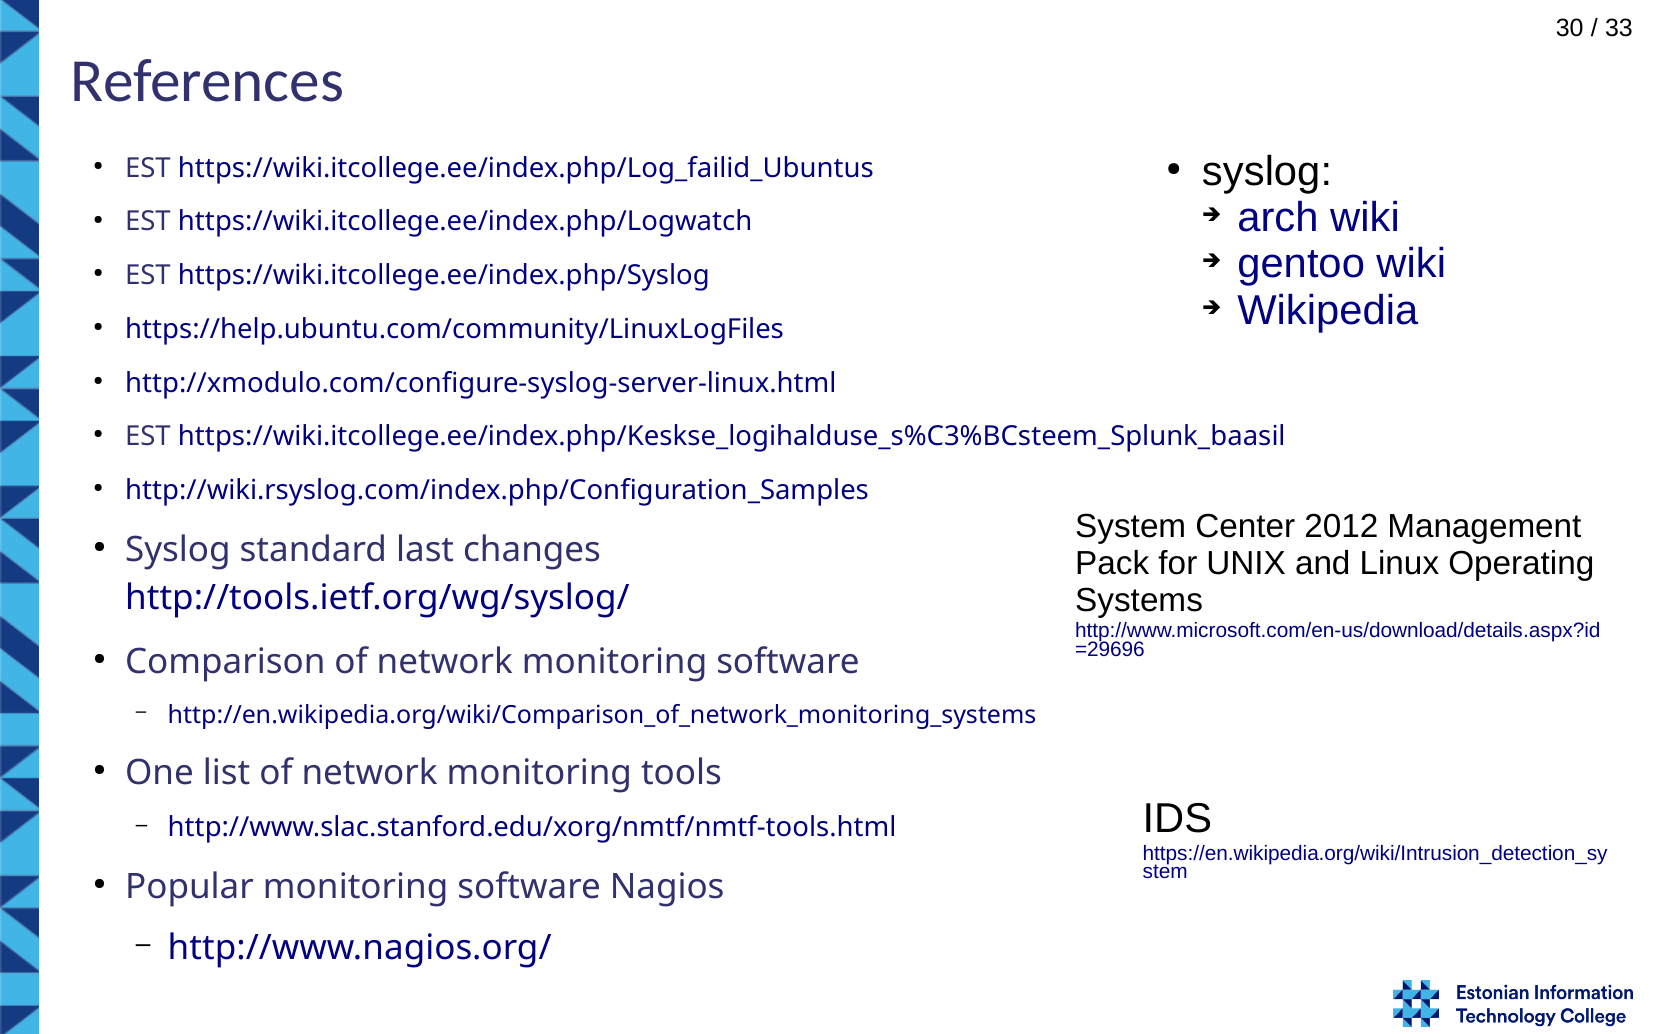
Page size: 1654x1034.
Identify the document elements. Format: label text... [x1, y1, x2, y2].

list EST https://wiki.itcollege.ee/index.php/Log_failid_Ubuntus EST https://wiki.itcollege.ee/index.php/Logwatch EST https://wiki.itcollege.ee/index.php/Syslog https://help.ubuntu.com/community/LinuxLogFiles http://xmodulo.com/configure-syslog-server-linux.html EST https://wiki.itcollege.ee/index.php/Keskse_logihalduse_s%C3%BCsteem_Splunk_baasil http://wiki.rsyslog.com/index.php/Configuration_Samples Syslog standard last changes http://tools.ietf.org/wg/syslog/ Comparison of network monitoring software http://en.wikipedia.org/wiki/Comparison_of_network_monitoring_systems One list of network monitoring tools http://www.slac.stanford.edu/xorg/nmtf/nmtf-tools.html Popular monitoring software Nagios http://www.nagios.org/ [82, 147, 1595, 975]
text_box IDS https://en.wikipedia.org/wiki/Intrusion_detection_system [1127, 787, 1630, 857]
text_box System Center 2012 Management Pack for UNIX and Linux Operating Systems http://www.microsoft.com/en-us/download/details.aspx?id=29696 [1060, 500, 1622, 599]
title References [70, 41, 1630, 130]
text_box syslog: arch wiki gentoo wiki Wikipedia [1151, 139, 1536, 325]
picture [1393, 980, 1633, 1027]
